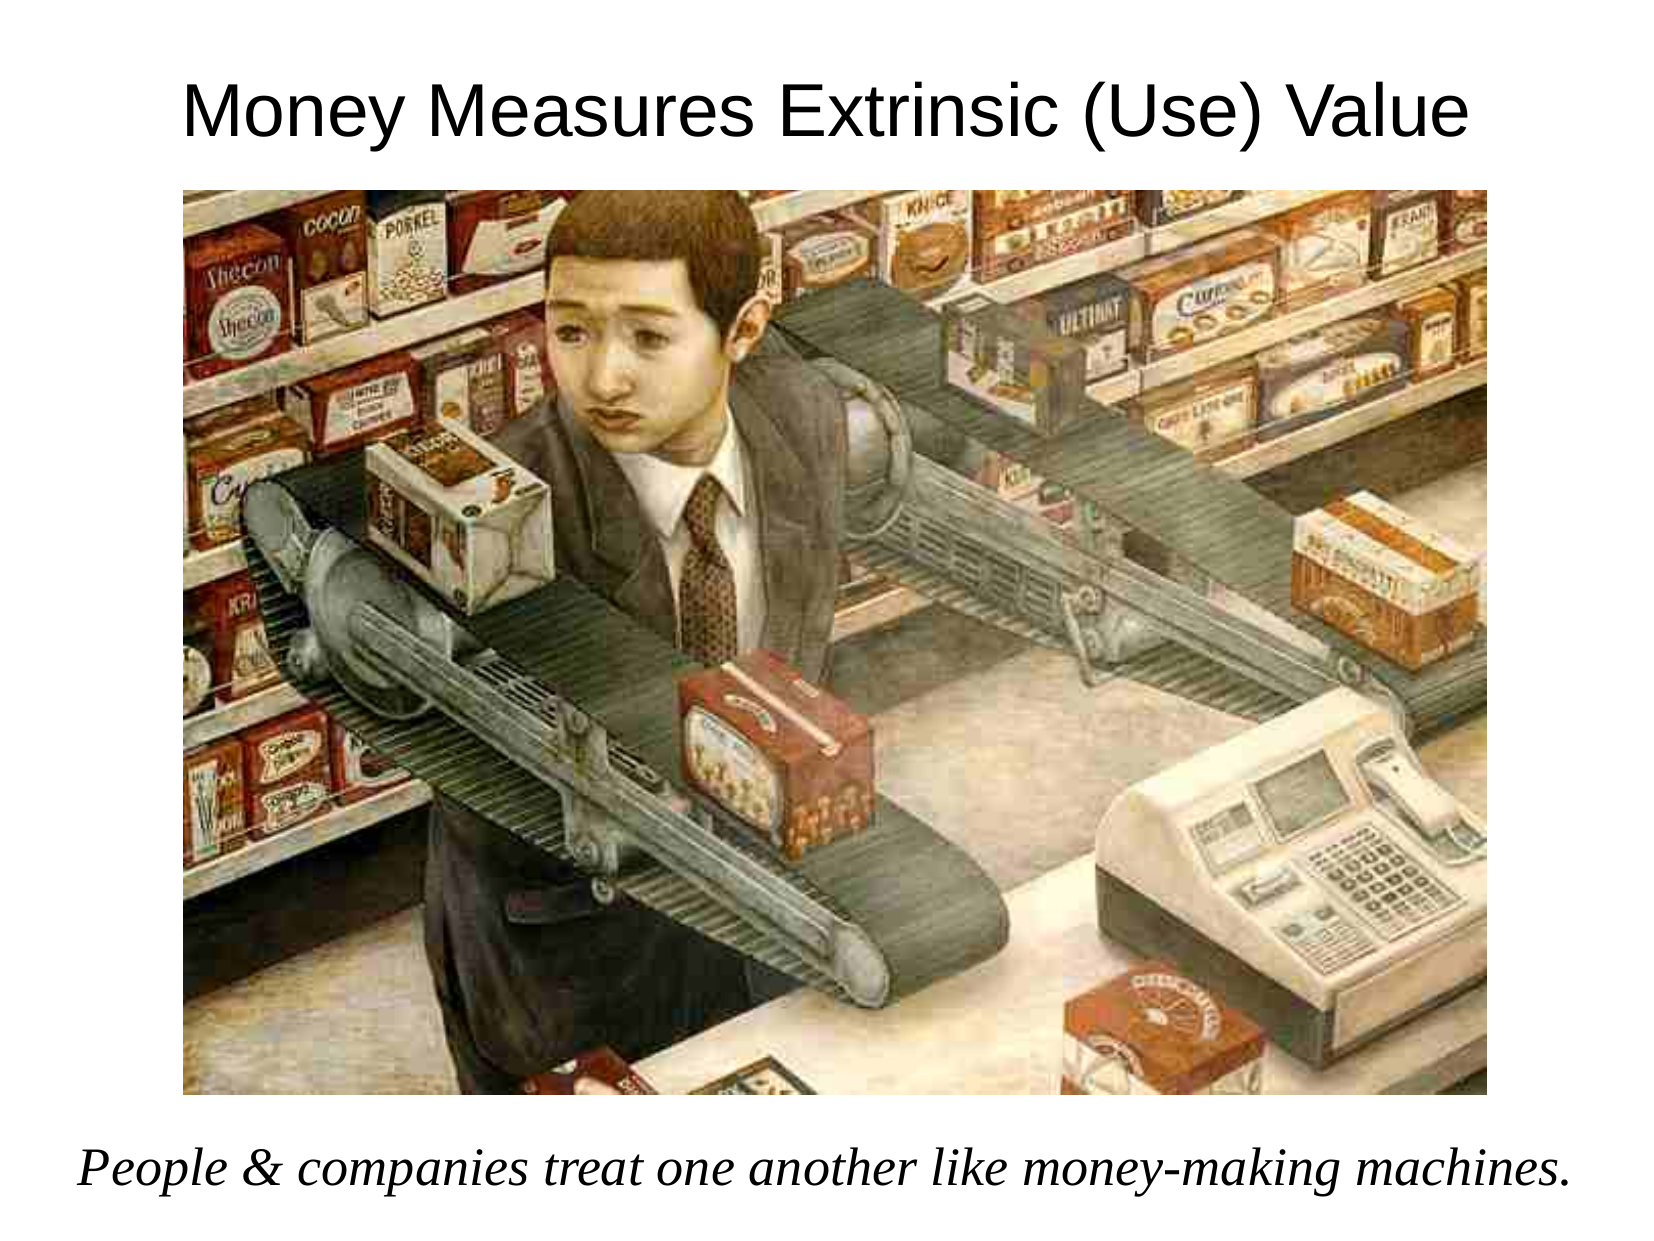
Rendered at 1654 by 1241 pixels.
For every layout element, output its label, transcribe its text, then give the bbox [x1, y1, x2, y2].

text_box People & companies treat one another like money-making machines. [0, 1118, 1653, 1217]
text_box Money Measures Extrinsic (Use) Value [0, 28, 1653, 193]
picture [183, 190, 1487, 1095]
